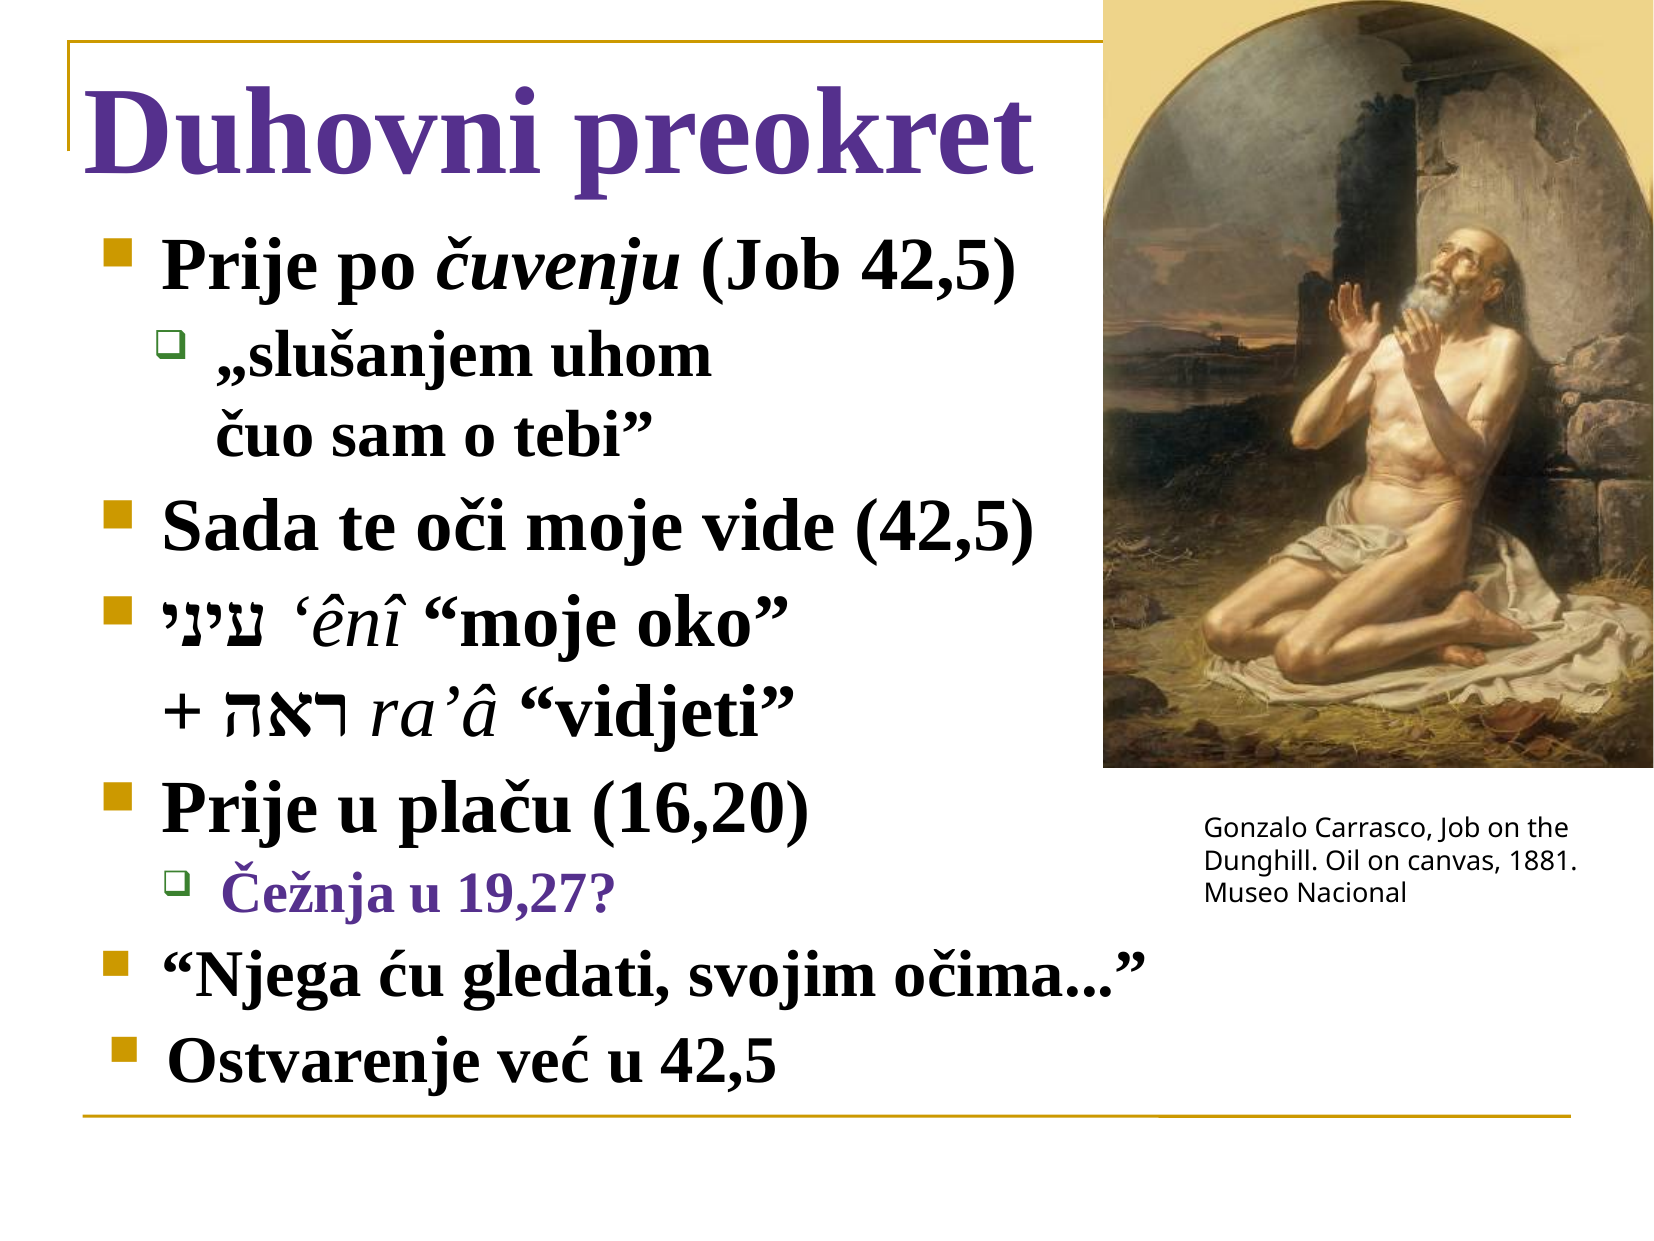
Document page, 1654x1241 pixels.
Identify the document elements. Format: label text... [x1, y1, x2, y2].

text_box Gonzalo Carrasco, Job on the Dunghill. Oil on canvas, 1881. Museo Nacional [1189, 804, 1624, 916]
picture [1103, 0, 1654, 768]
list Prije po čuvenju (Job 42,5) „slušanjem uhom čuo sam o tebi” Sada te oči moje vide (42,5) עיני ‘ênî “moje oko” + ראה ra’â “vidjeti” Prije u plaču (16,20) Čežnja u 19,27? “Njega ću gledati, svojim očima...” Ostvarenje već u 42,5 [84, 206, 1209, 1109]
title Duhovni preokret [68, 41, 1103, 248]
